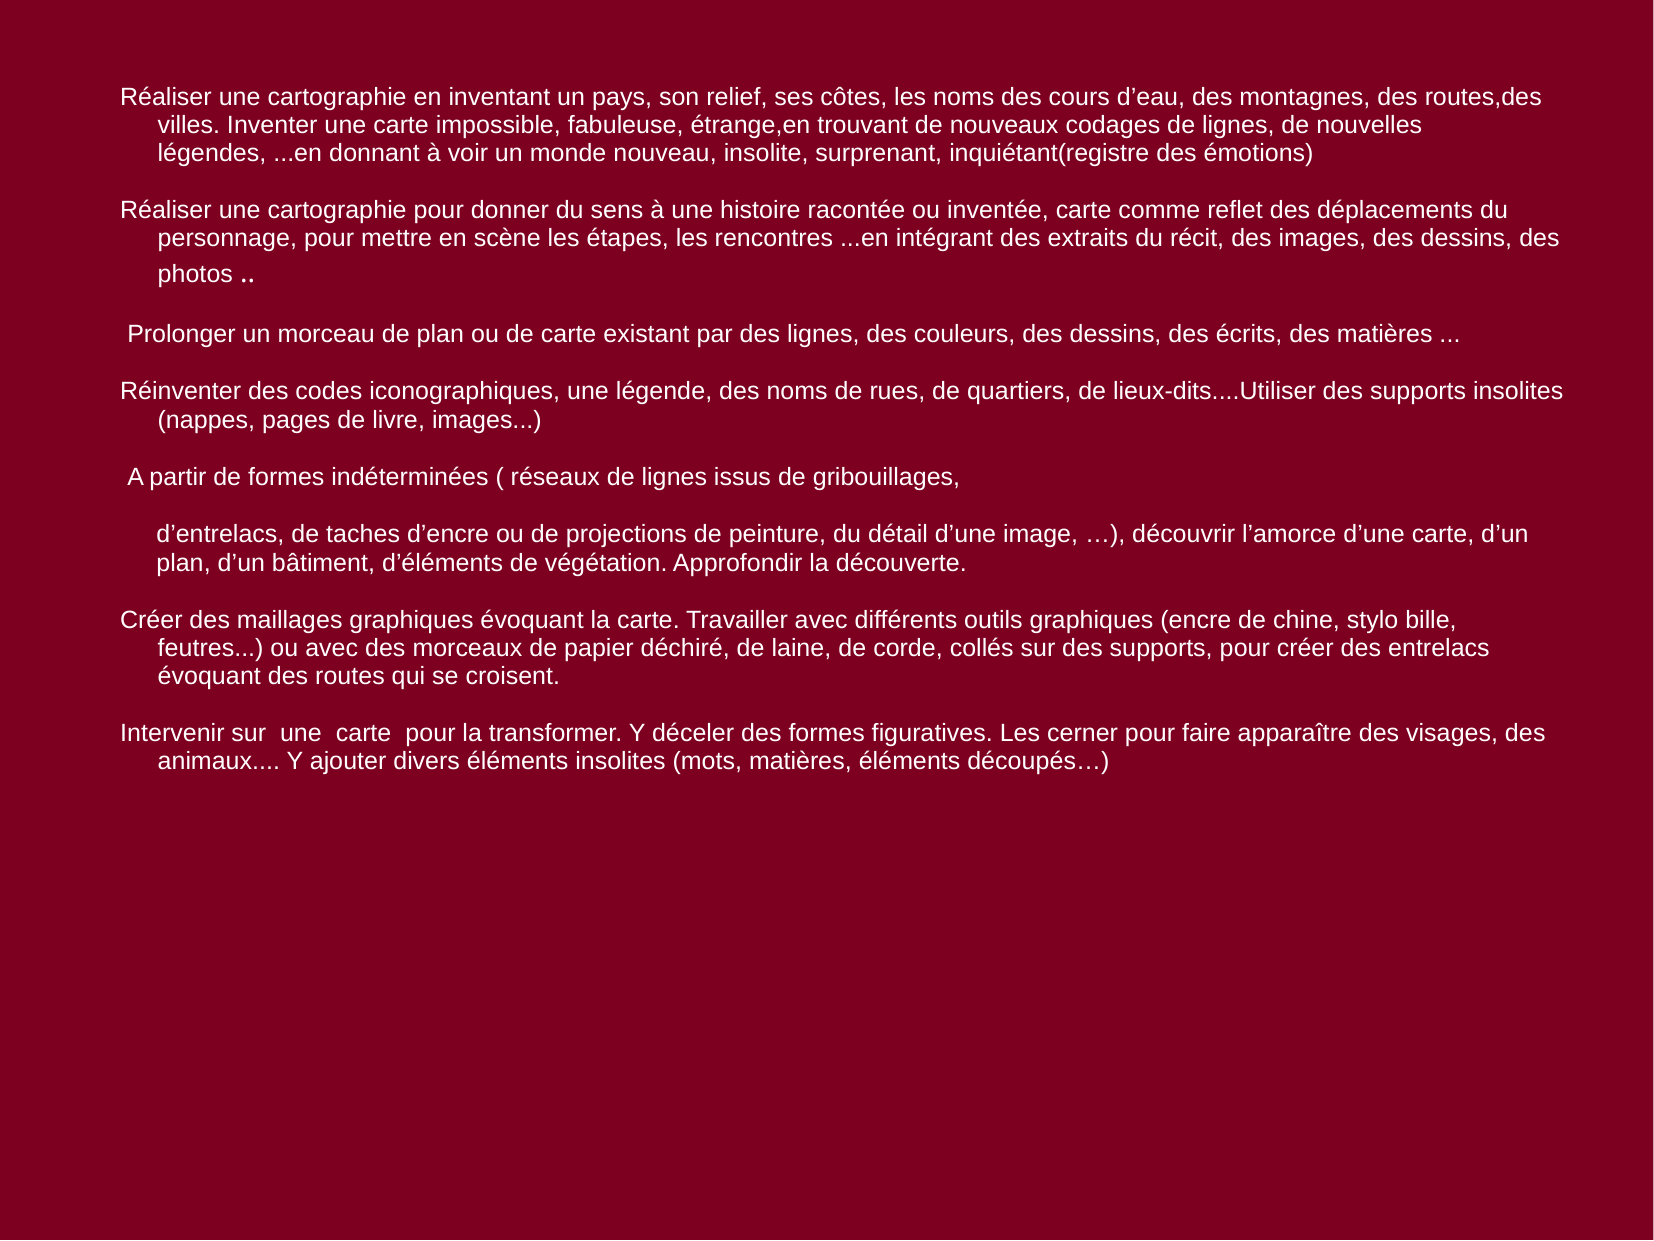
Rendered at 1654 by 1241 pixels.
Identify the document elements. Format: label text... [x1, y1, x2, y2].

list Réaliser une cartographie en inventant un pays, son relief, ses côtes, les noms des cours d’eau, des montagnes, des routes,des villes. Inventer une carte impossible, fabuleuse, étrange,en trouvant de nouveaux codages de lignes, de nouvelles légendes, ...en donnant à voir un monde nouveau, insolite, surprenant, inquiétant(registre des émotions) Réaliser une cartographie pour donner du sens à une histoire racontée ou inventée, carte comme reflet des déplacements du personnage, pour mettre en scène les étapes, les rencontres ...en intégrant des extraits du récit, des images, des dessins, des photos .. Prolonger un morceau de plan ou de carte existant par des lignes, des couleurs, des dessins, des écrits, des matières ... Réinventer des codes iconographiques, une légende, des noms de rues, de quartiers, de lieux-dits....Utiliser des supports insolites (nappes, pages de livre, images...) A partir de formes indéterminées ( réseaux de lignes issus de gribouillages, d’entrelacs, de taches d’encre ou de projections de peinture, du détail d’une image, …), découvrir l’amorce d’une carte, d’un plan, d’un bâtiment, d’éléments de végétation. Approfondir la découverte. Créer des maillages graphiques évoquant la carte. Travailler avec différents outils graphiques (encre de chine, stylo bille, feutres...) ou avec des morceaux de papier déchiré, de laine, de corde, collés sur des supports, pour créer des entrelacs évoquant des routes qui se croisent. Intervenir sur une carte pour la transformer. Y déceler des formes figuratives. Les cerner pour faire apparaître des visages, des animaux.... Y ajouter divers éléments insolites (mots, matières, éléments découpés…) [82, 82, 1571, 1193]
